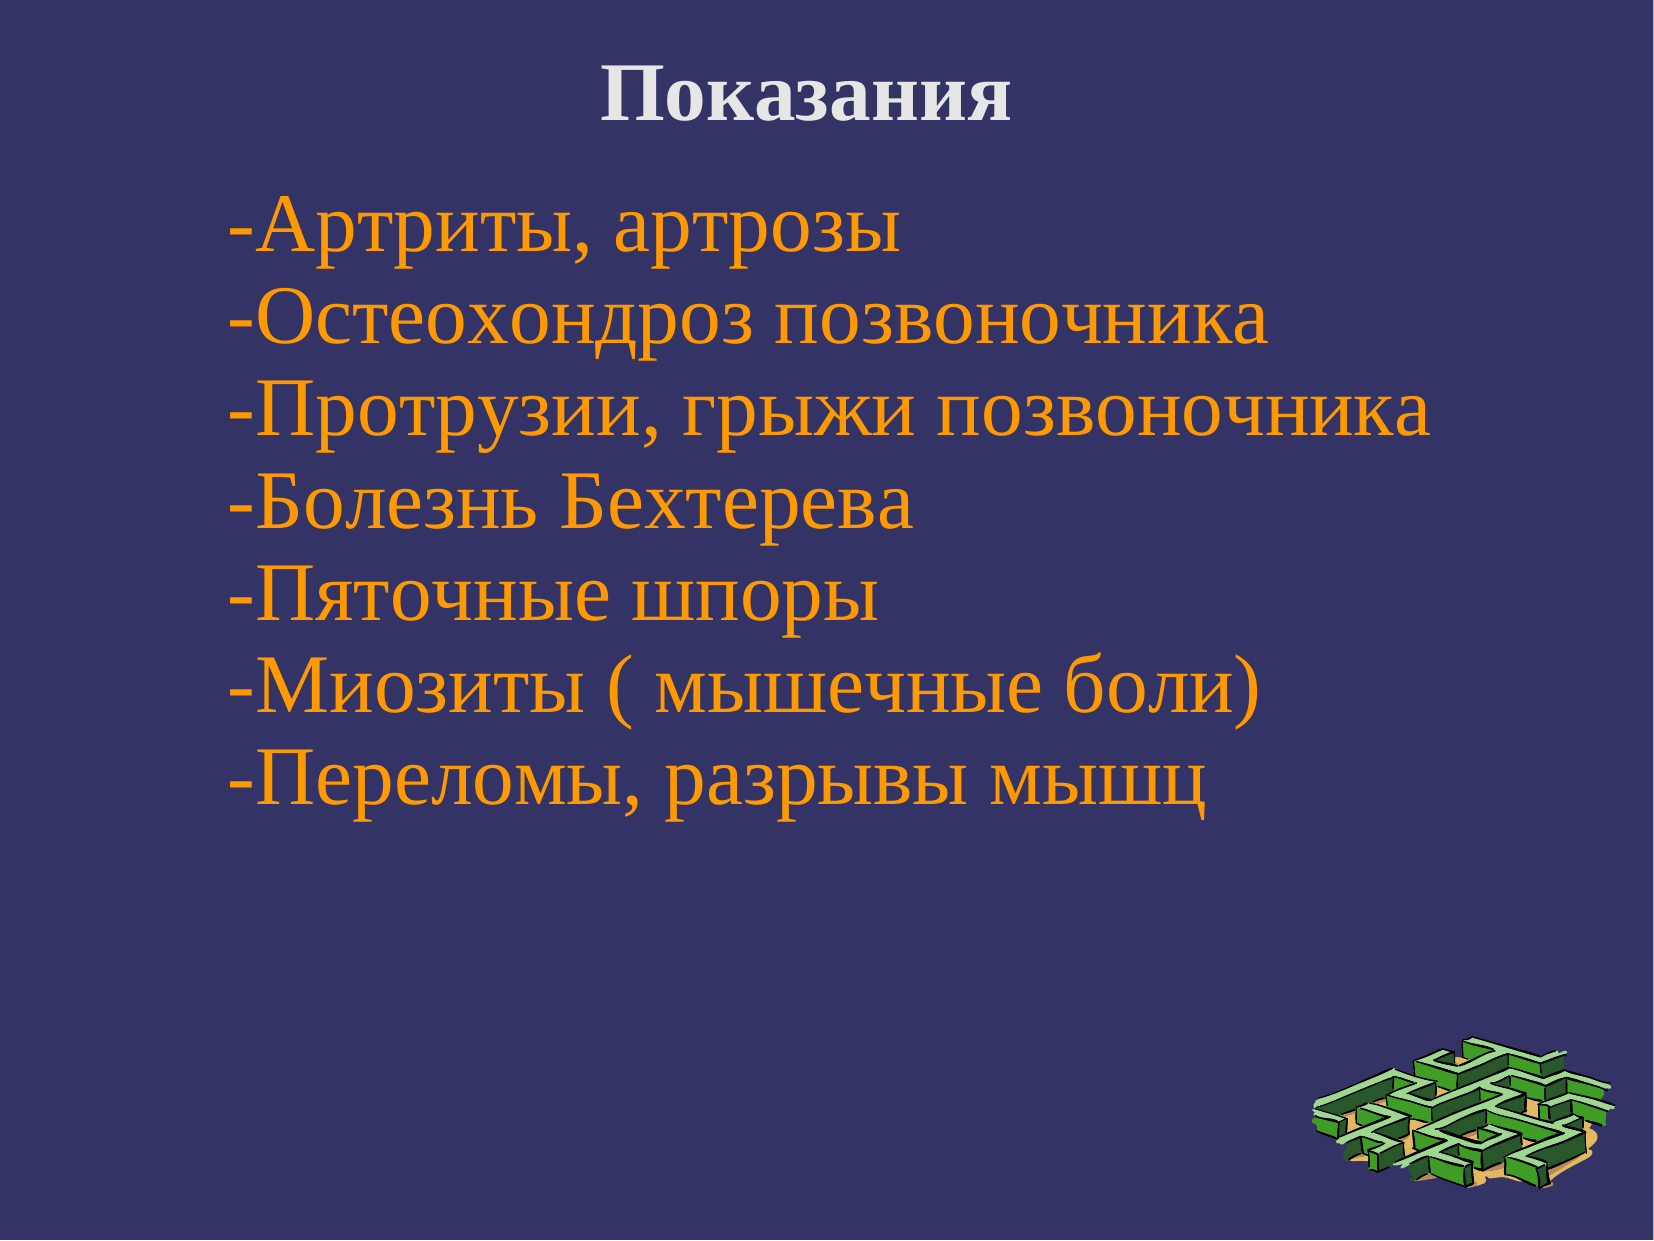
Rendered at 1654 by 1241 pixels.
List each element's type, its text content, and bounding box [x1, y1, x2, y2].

title Показания [121, 19, 1512, 166]
list -Артриты, артрозы -Остеохондроз позвоночника -Протрузии, грыжи позвоночника -Болезнь Бехтерева -Пяточные шпоры -Миозиты ( мышечные боли) -Переломы, разрывы мышц [145, 177, 1619, 1241]
